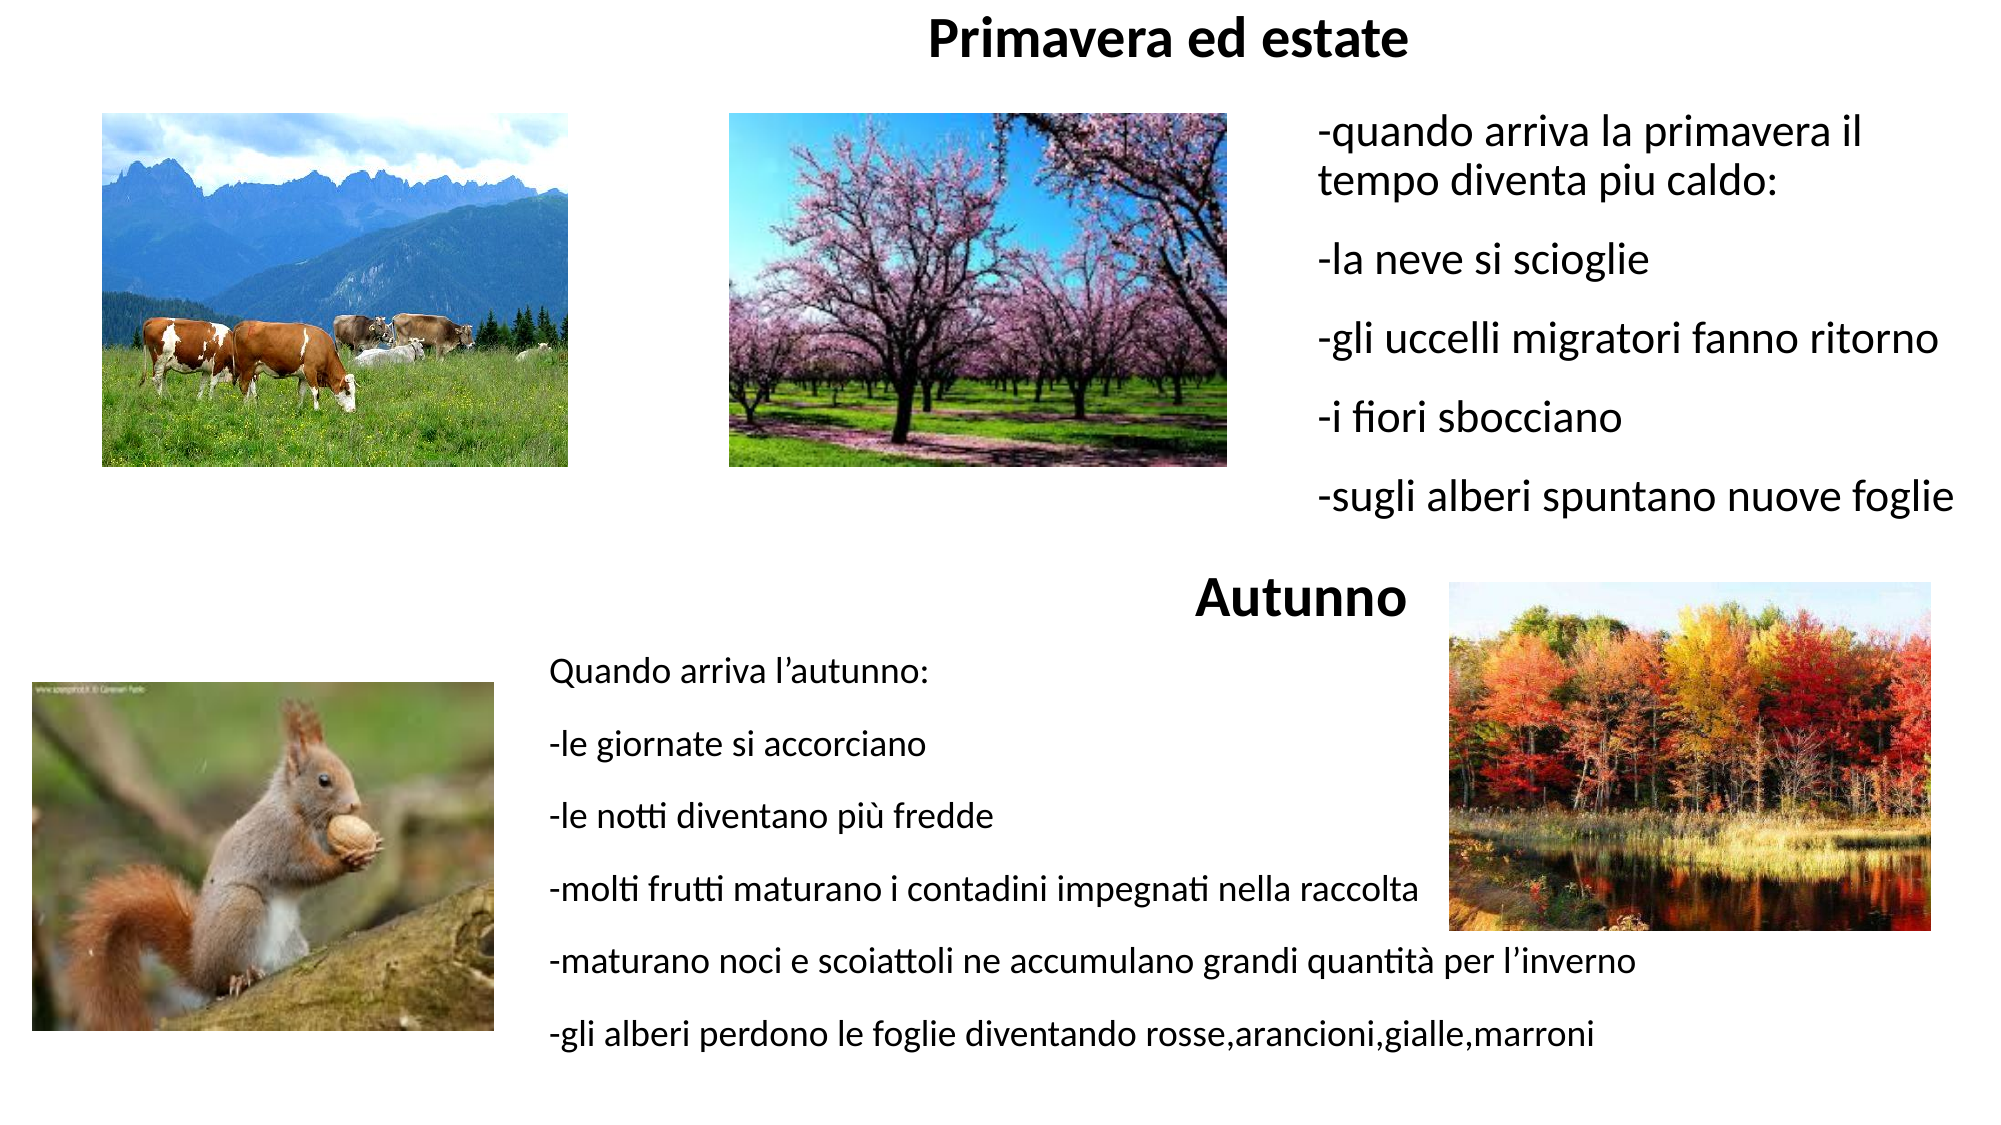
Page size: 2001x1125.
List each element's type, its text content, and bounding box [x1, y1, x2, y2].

text_box Quando arriva l’autunno: -le giornate si accorciano -le notti diventano più fredde -molti frutti maturano i contadini impegnati nella raccolta -maturano noci e scoiattoli ne accumulano grandi quantità per l’inverno -gli alberi perdono le foglie diventando rosse,arancioni,gialle,marroni [534, 632, 1737, 1062]
title Primavera ed estate [913, 0, 1661, 100]
picture [1449, 582, 1931, 931]
picture [729, 113, 1227, 467]
picture [102, 113, 568, 467]
list -quando arriva la primavera il tempo diventa piu caldo: -la neve si scioglie -gli uccelli migratori fanno ritorno -i fiori sbocciano -sugli alberi spuntano nuove foglie [1302, 99, 2000, 881]
text_box Autunno [1180, 540, 1557, 632]
picture [32, 682, 494, 1031]
